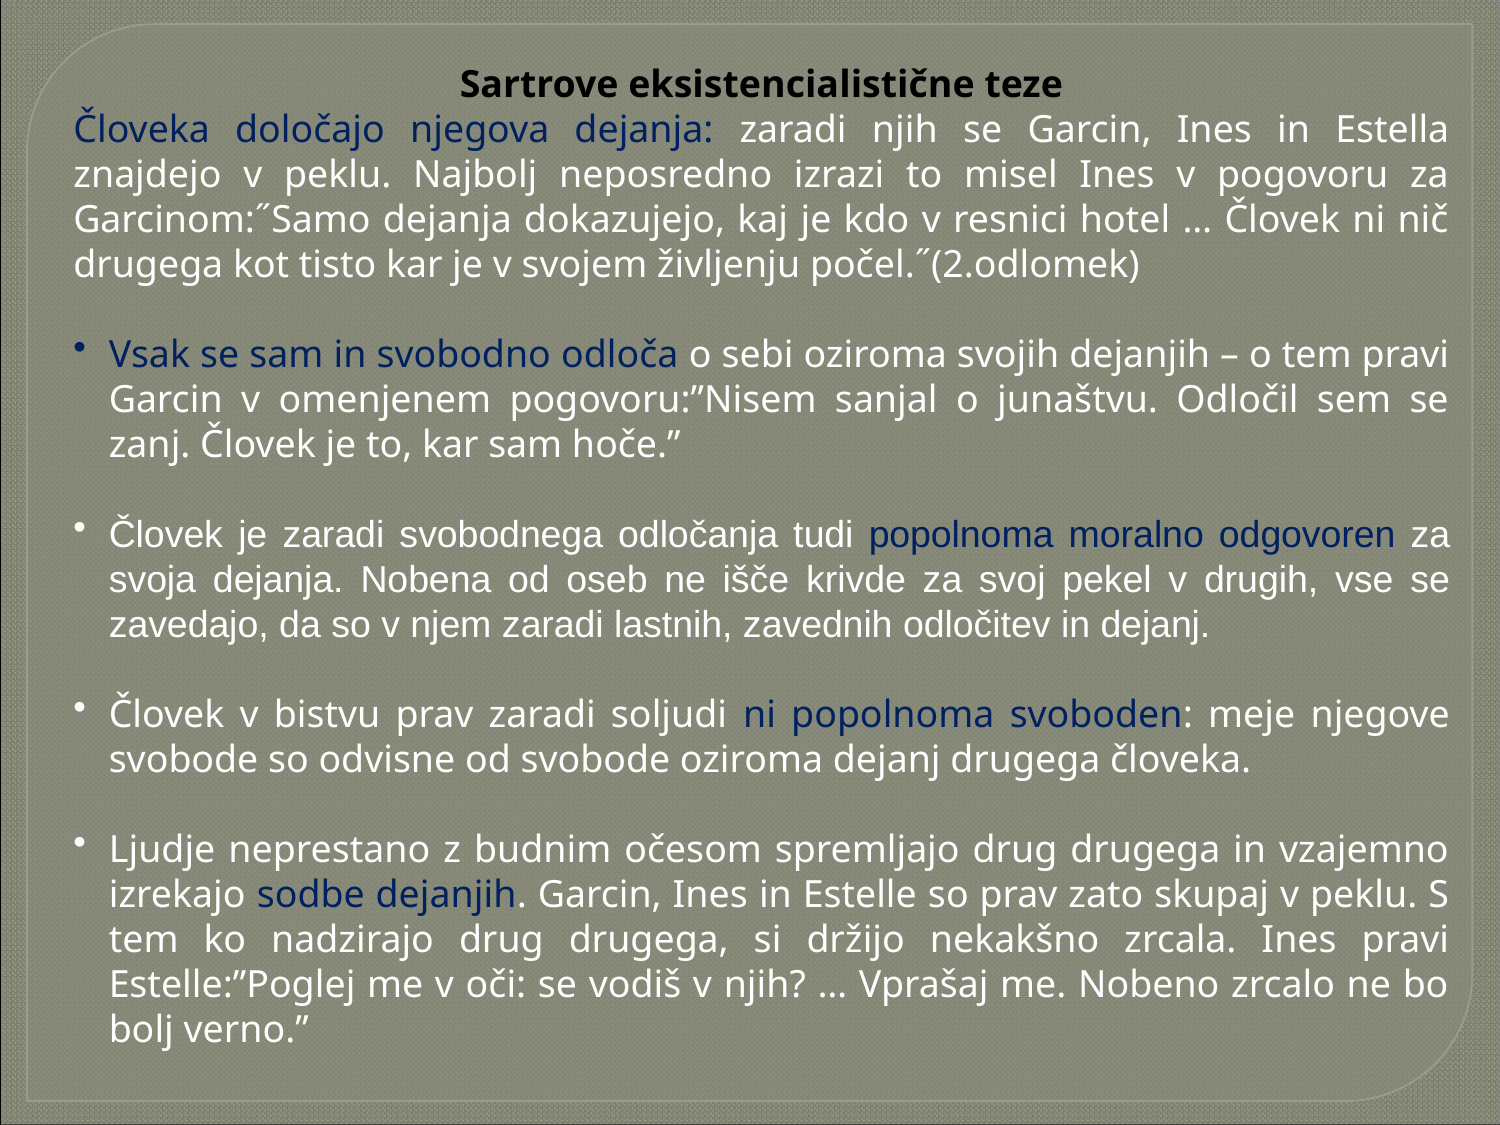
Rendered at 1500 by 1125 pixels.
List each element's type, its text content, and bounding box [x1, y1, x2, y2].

text_box Sartrove eksistencialistične teze Človeka določajo njegova dejanja: zaradi njih se Garcin, Ines in Estella znajdejo v peklu. Najbolj neposredno izrazi to misel Ines v pogovoru za Garcinom:˝Samo dejanja dokazujejo, kaj je kdo v resnici hotel … Človek ni nič drugega kot tisto kar je v svojem življenju počel.˝(2.odlomek) Vsak se sam in svobodno odloča o sebi oziroma svojih dejanjih – o tem pravi Garcin v omenjenem pogovoru:”Nisem sanjal o junaštvu. Odločil sem se zanj. Človek je to, kar sam hoče.” Človek je zaradi svobodnega odločanja tudi popolnoma moralno odgovoren za svoja dejanja. Nobena od oseb ne išče krivde za svoj pekel v drugih, vse se zavedajo, da so v njem zaradi lastnih, zavednih odločitev in dejanj. Človek v bistvu prav zaradi soljudi ni popolnoma svoboden: meje njegove svobode so odvisne od svobode oziroma dejanj drugega človeka. Ljudje neprestano z budnim očesom spremljajo drug drugega in vzajemno izrekajo sodbe dejanjih. Garcin, Ines in Estelle so prav zato skupaj v peklu. S tem ko nadzirajo drug drugega, si držijo nekakšno zrcala. Ines pravi Estelle:”Poglej me v oči: se vodiš v njih? … Vprašaj me. Nobeno zrcalo ne bo bolj verno.” [58, 52, 1465, 1102]
picture [0, 0, 1500, 1125]
